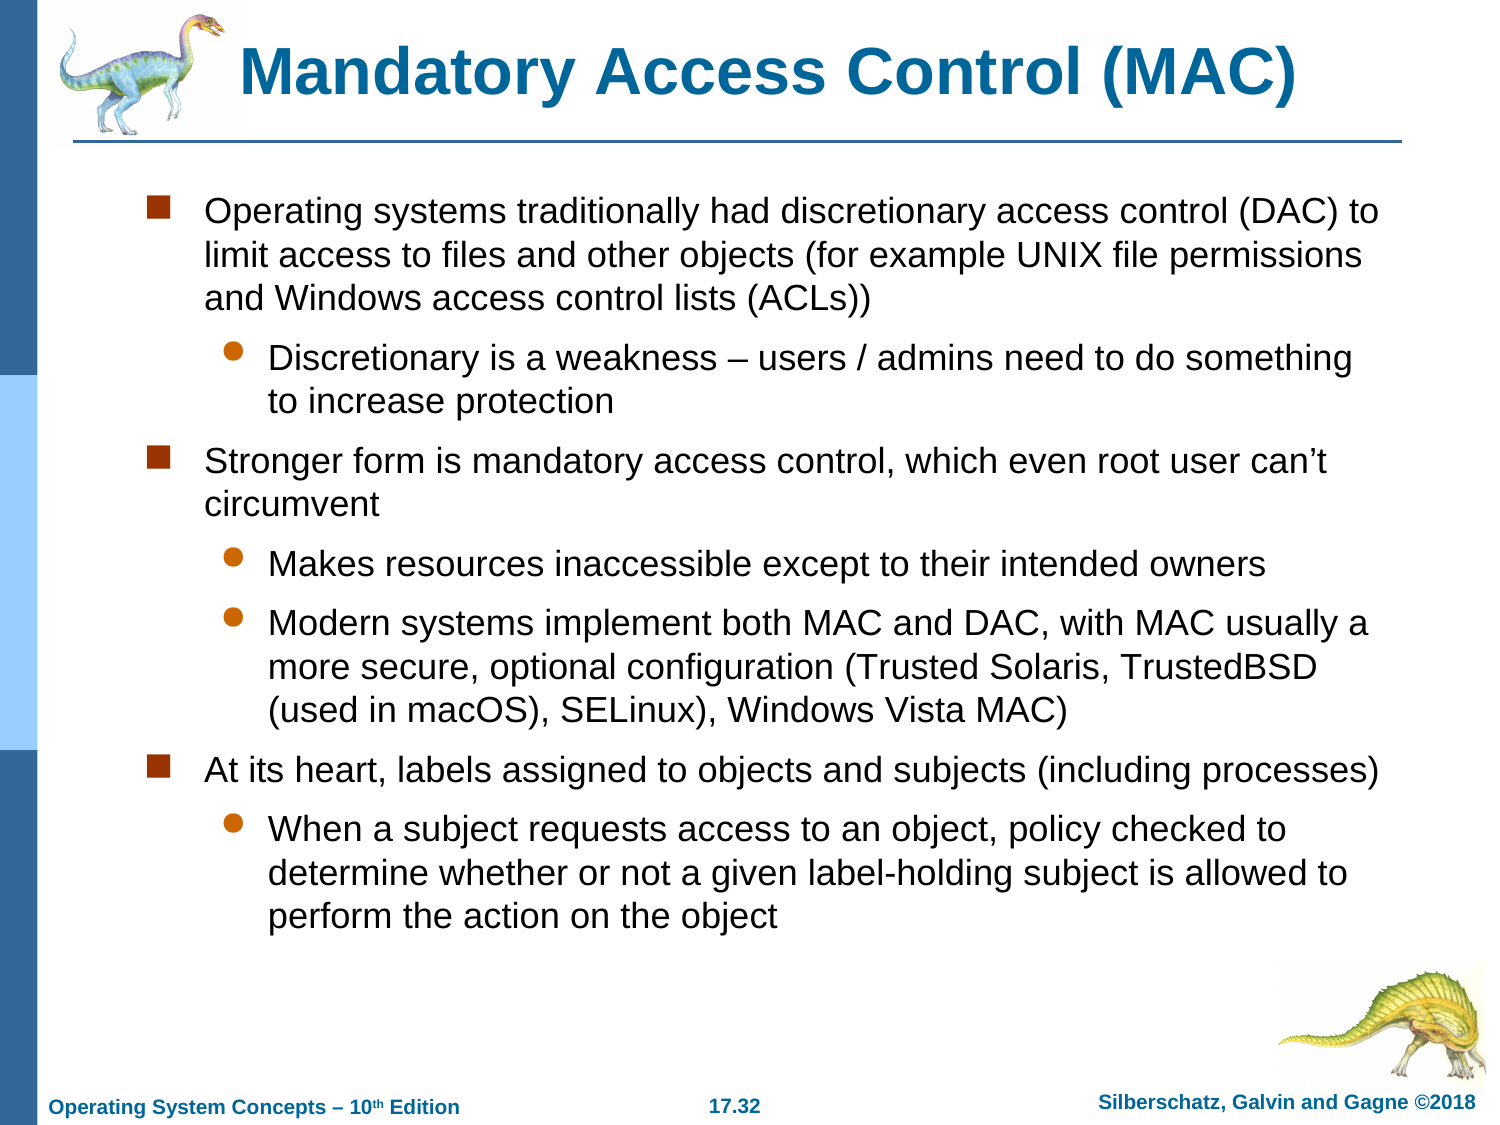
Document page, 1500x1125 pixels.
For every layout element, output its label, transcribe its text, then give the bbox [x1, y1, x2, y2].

title Mandatory Access Control (MAC) [113, 20, 1426, 116]
picture [1415, 1094, 1423, 1099]
list Operating systems traditionally had discretionary access control (DAC) to limit access to files and other objects (for example UNIX file permissions and Windows access control lists (ACLs)) Discretionary is a weakness – users / admins need to do something to increase protection Stronger form is mandatory access control, which even root user can’t circumvent Makes resources inaccessible except to their intended owners Modern systems implement both MAC and DAC, with MAC usually a more secure, optional configuration (Trusted Solaris, TrustedBSD (used in macOS), SELinux), Windows Vista MAC) At its heart, labels assigned to objects and subjects (including processes) When a subject requests access to an object, policy checked to determine whether or not a given label-holding subject is allowed to perform the action on the object [134, 179, 1406, 970]
picture [46, 0, 243, 149]
picture [1275, 959, 1486, 1090]
